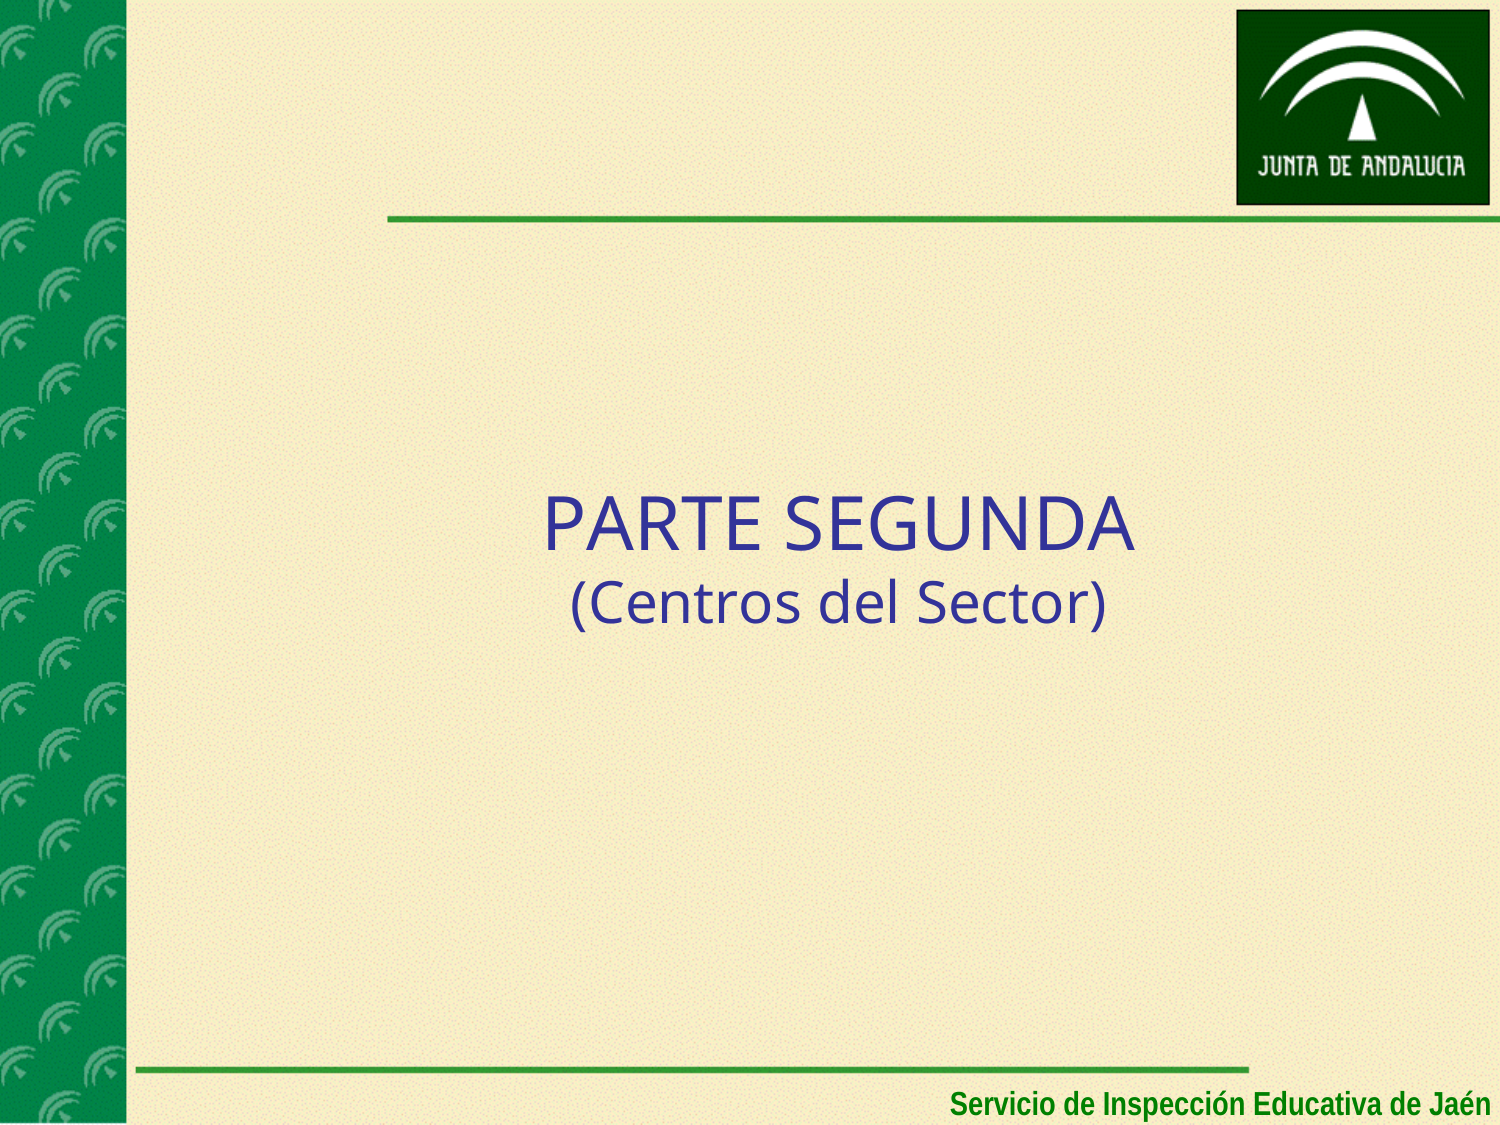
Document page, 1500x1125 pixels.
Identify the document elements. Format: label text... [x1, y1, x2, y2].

picture [0, 0, 1500, 1125]
text_box PARTE SEGUNDA (Centros del Sector) [442, 467, 1235, 644]
text_box Servicio de Inspección Educativa de Jaén [934, 1073, 1500, 1125]
